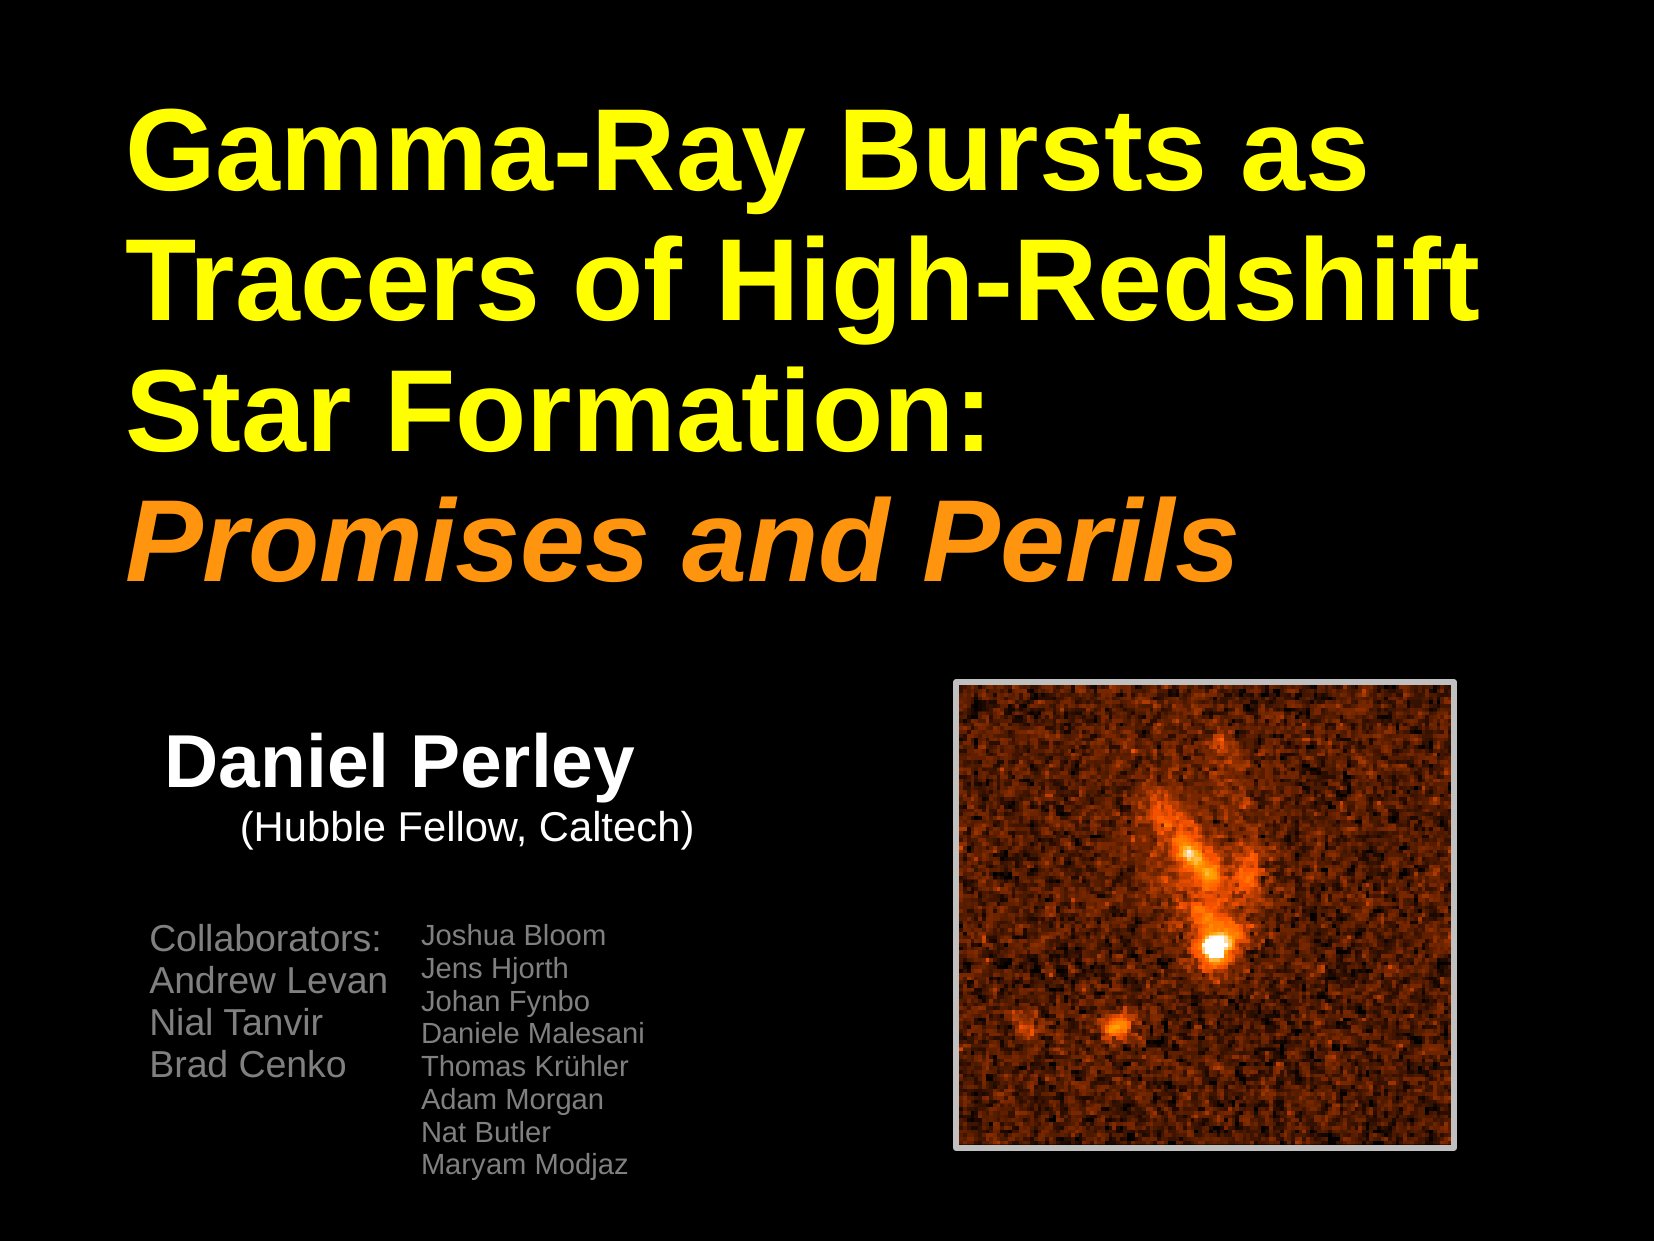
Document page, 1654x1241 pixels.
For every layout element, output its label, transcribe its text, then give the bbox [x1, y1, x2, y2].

text_box Gamma-Ray Bursts as Tracers of High-Redshift Star Formation: Promises and Perils [110, 77, 1536, 651]
text_box Collaborators: Andrew Levan Nial Tanvir Brad Cenko [134, 910, 451, 1136]
text_box Daniel Perley (Hubble Fellow, Caltech) [150, 712, 953, 858]
text_box Joshua Bloom Jens Hjorth Johan Fynbo Daniele Malesani Thomas Krühler Adam Morgan Nat Butler Maryam Modjaz [406, 911, 716, 1219]
picture [959, 685, 1451, 1145]
text_box [0, 0, 1654, 1241]
